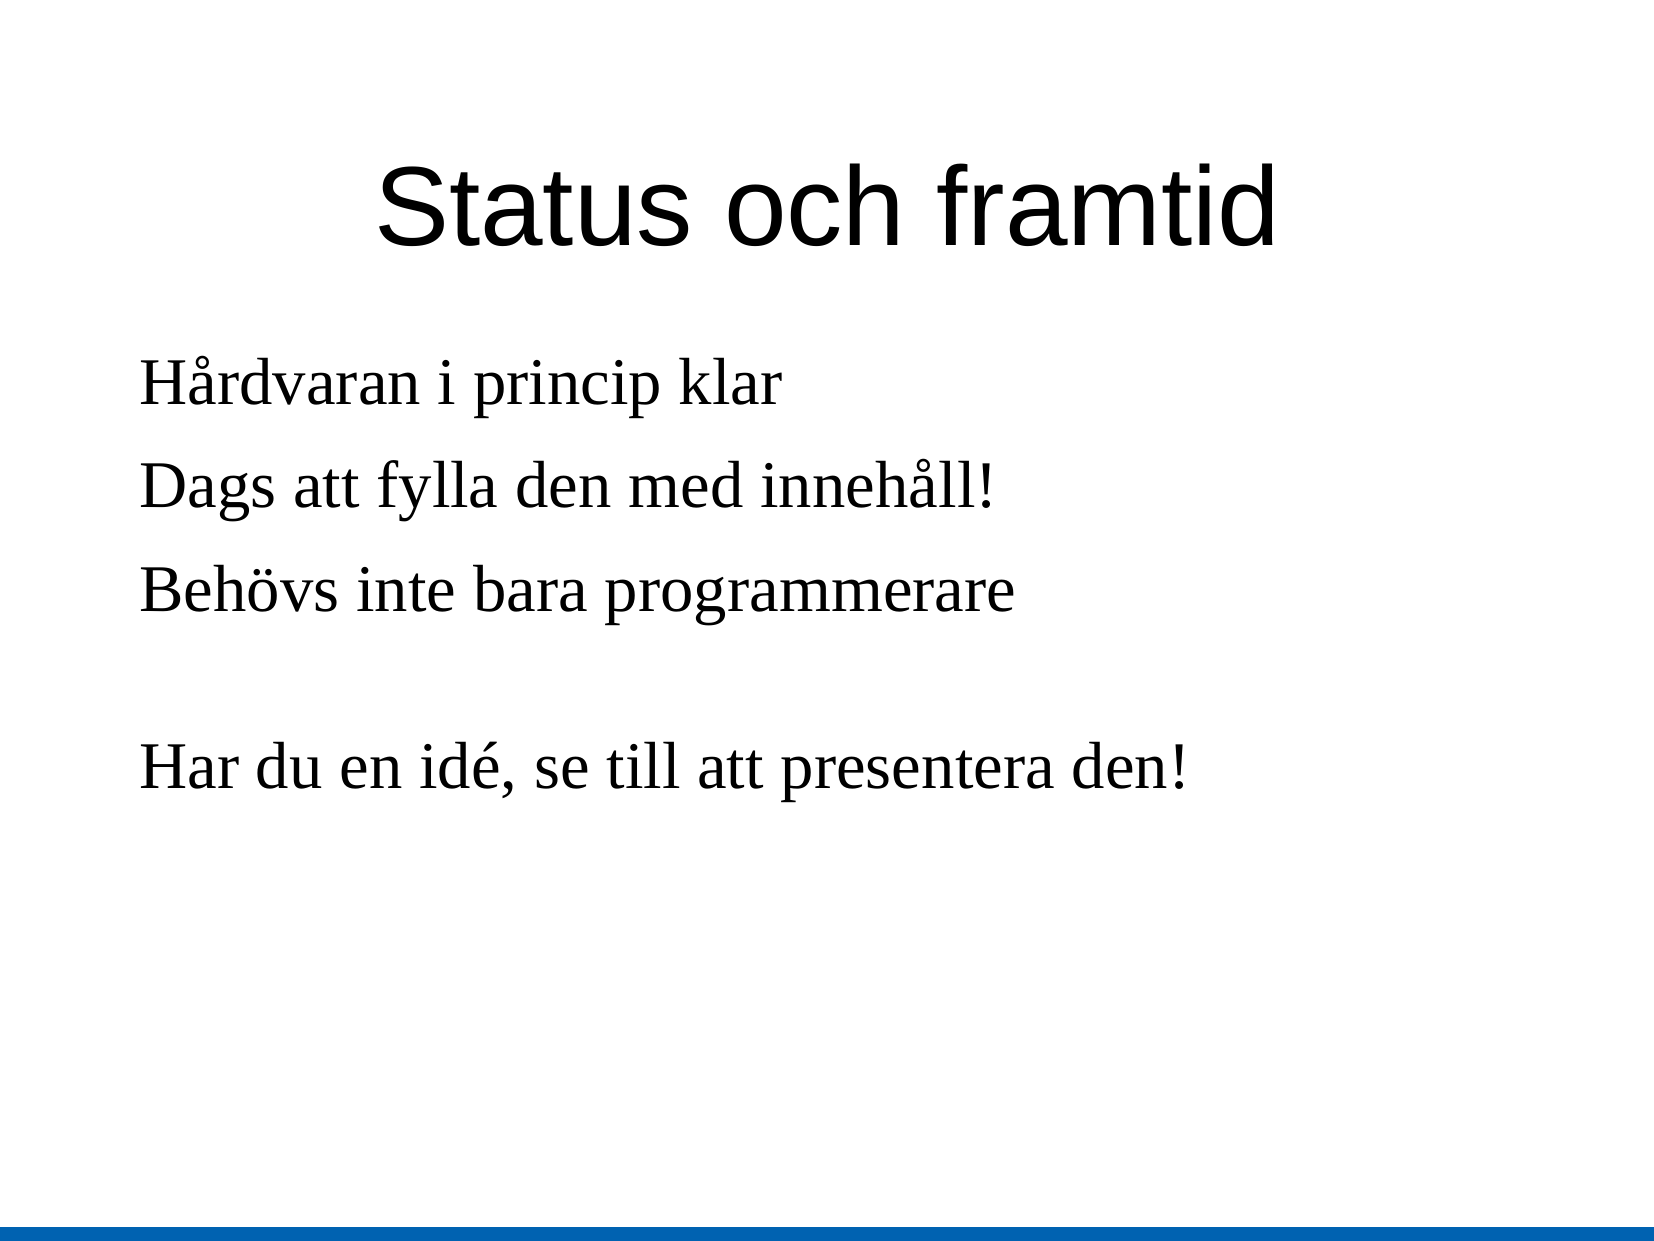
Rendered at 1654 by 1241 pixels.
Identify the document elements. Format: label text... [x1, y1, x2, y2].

list Hårdvaran i princip klar Dags att fylla den med innehåll! Behövs inte bara programmerare Har du en idé, se till att presentera den! [121, 344, 1534, 1127]
title Status och framtid [121, 102, 1534, 310]
